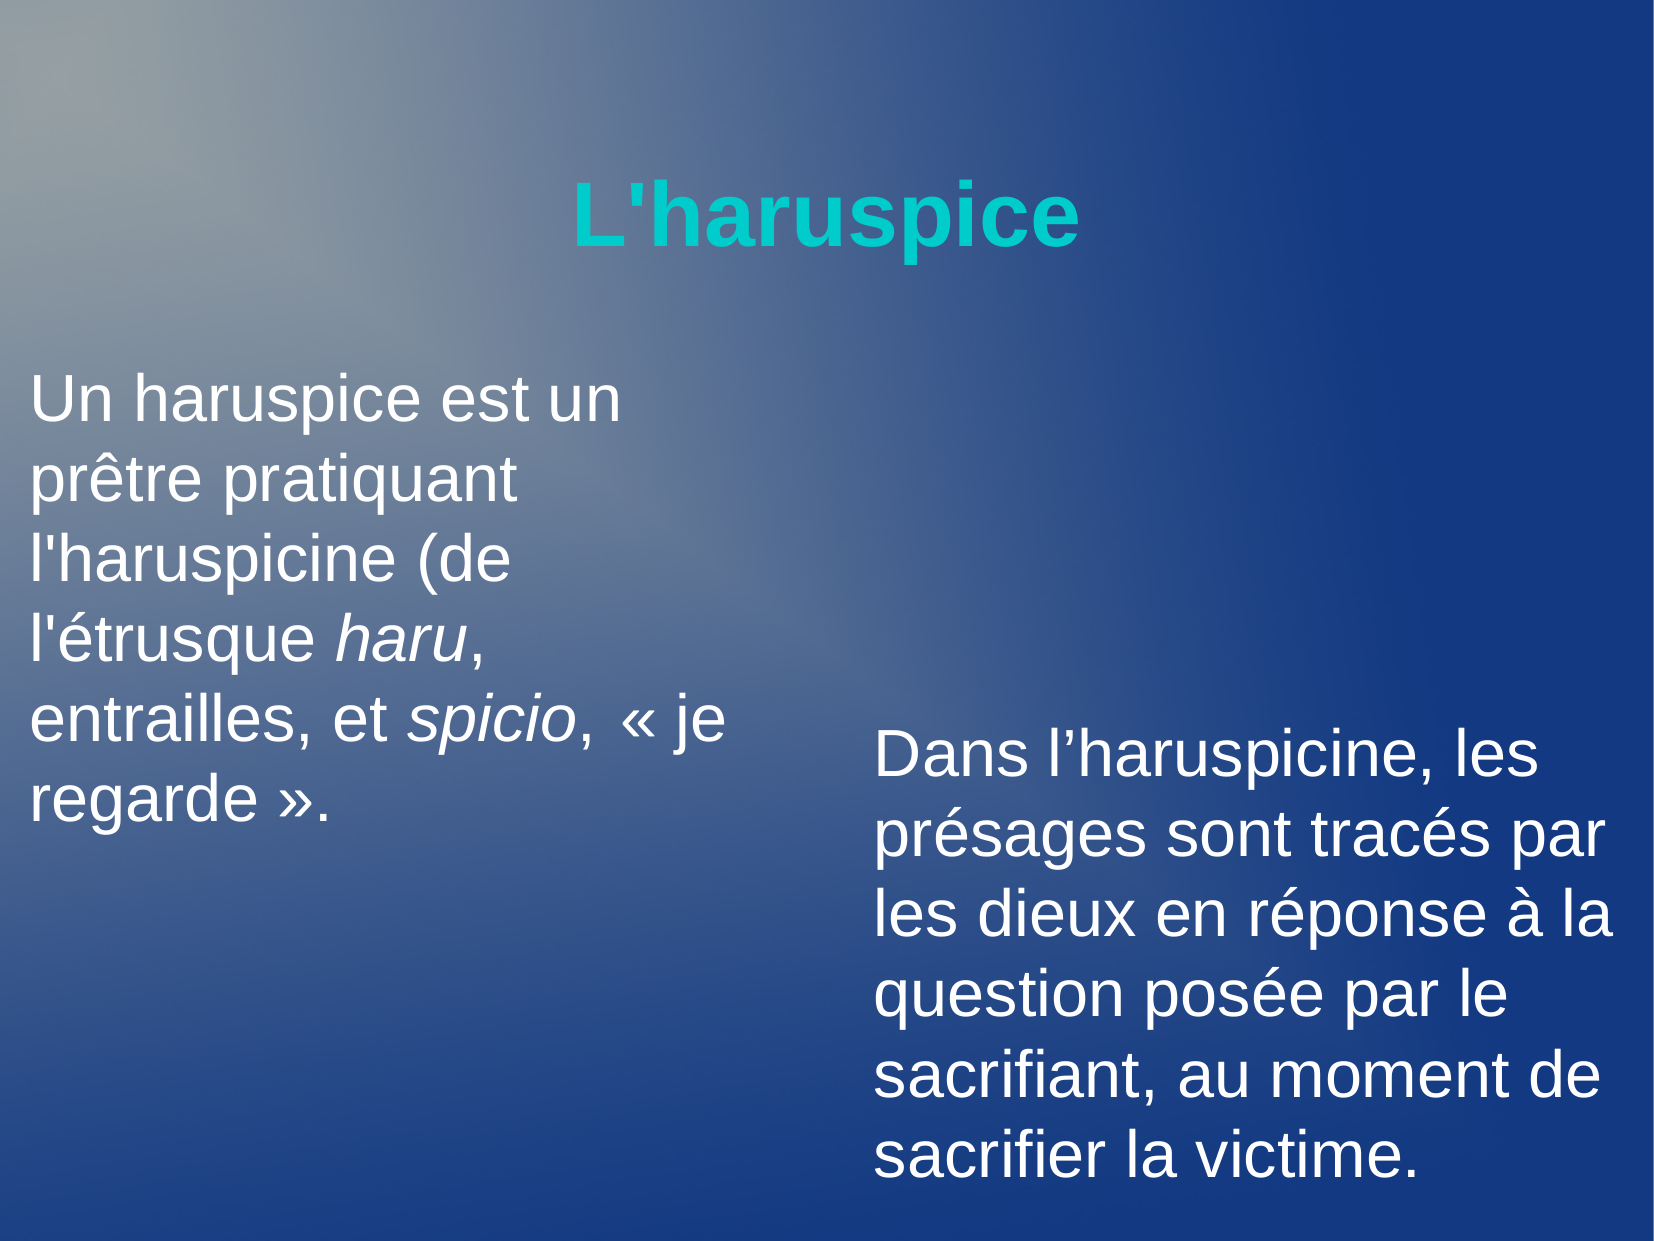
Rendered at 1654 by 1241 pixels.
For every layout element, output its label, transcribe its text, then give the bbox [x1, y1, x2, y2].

picture [0, 0, 1654, 1241]
list Un haruspice est un prêtre pratiquant l'haruspicine (de l'étrusque haru, entrailles, et spicio, « je regarde ». [29, 354, 756, 839]
list Dans l’haruspicine, les présages sont tracés par les dieux en réponse à la question posée par le sacrifiant, au moment de sacrifier la victime. [874, 709, 1642, 1241]
title L'haruspice [82, 106, 1571, 314]
